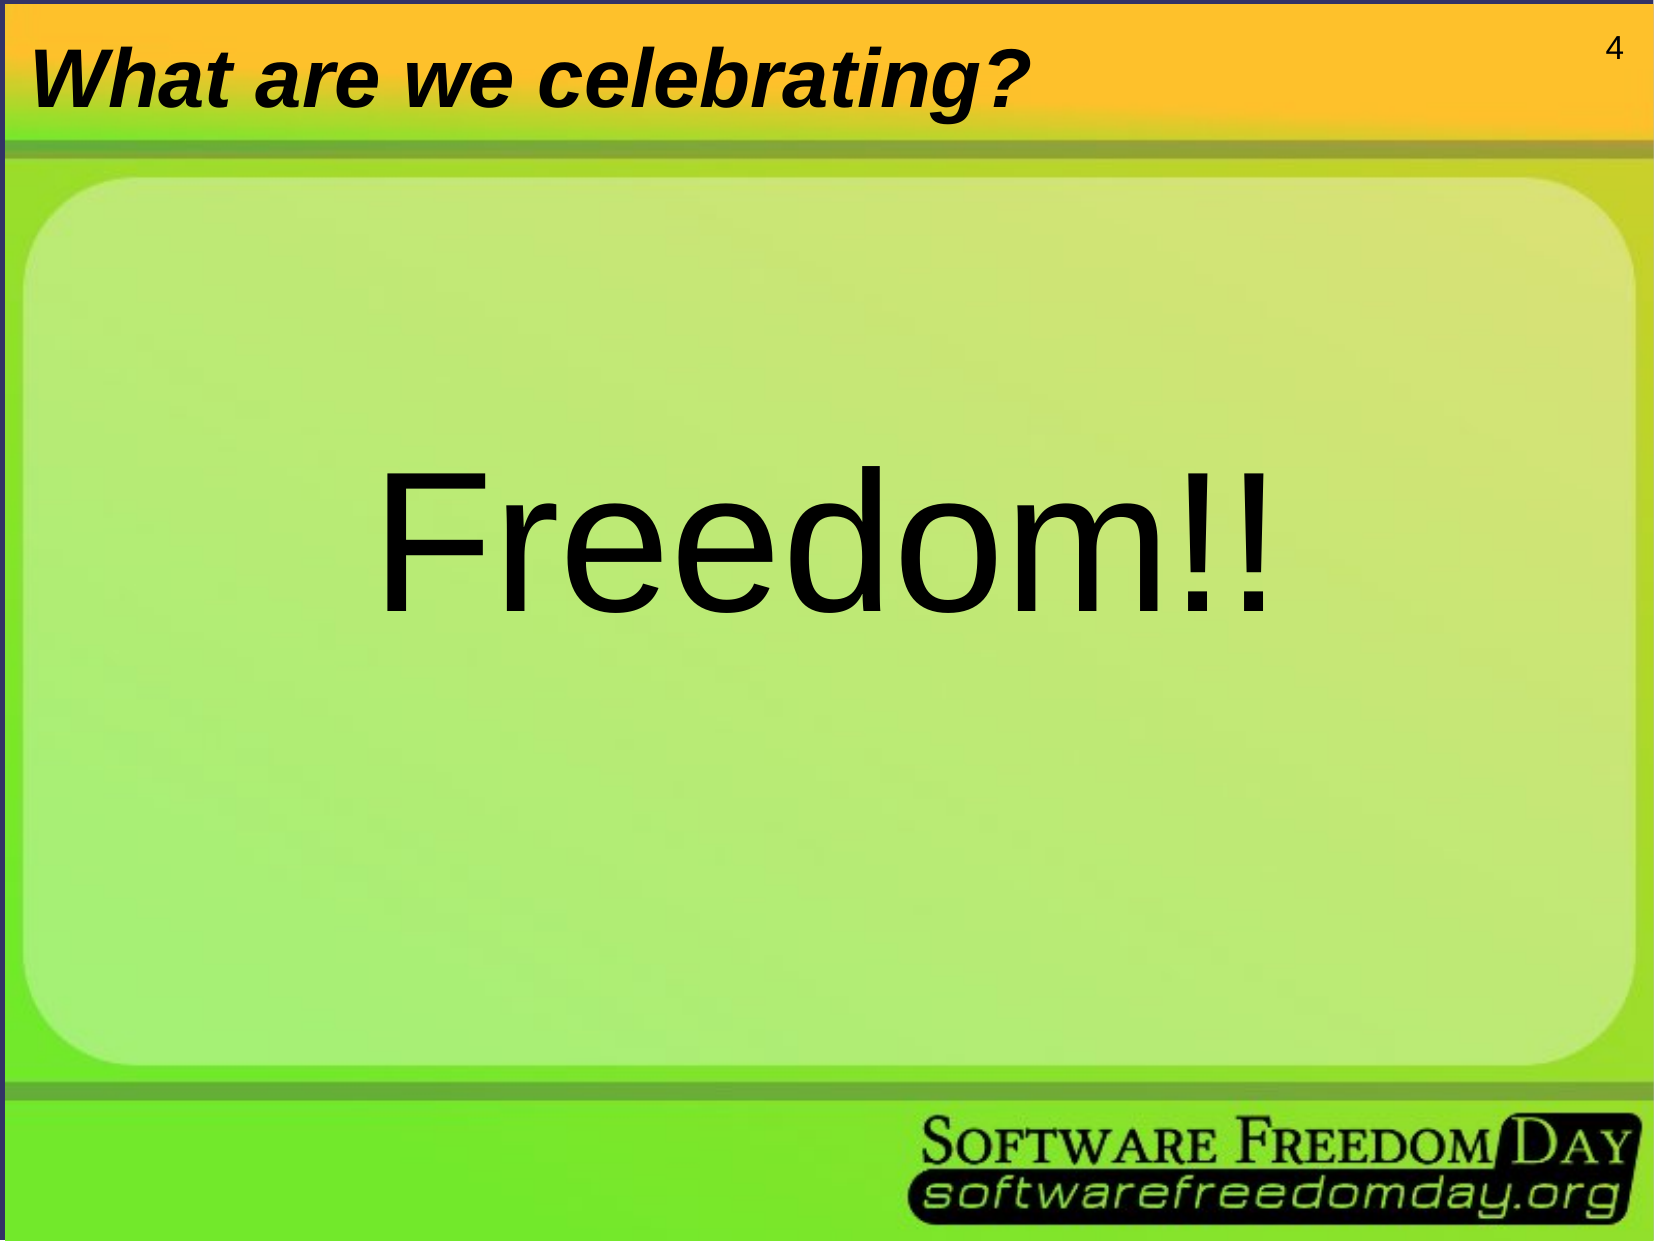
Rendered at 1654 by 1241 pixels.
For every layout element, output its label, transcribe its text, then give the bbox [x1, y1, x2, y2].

list Freedom!! [59, 206, 1595, 1026]
title What are we celebrating? [990, 49, 1030, 89]
picture [5, 4, 1654, 1241]
title What are we celebrating? [29, 47, 1442, 159]
